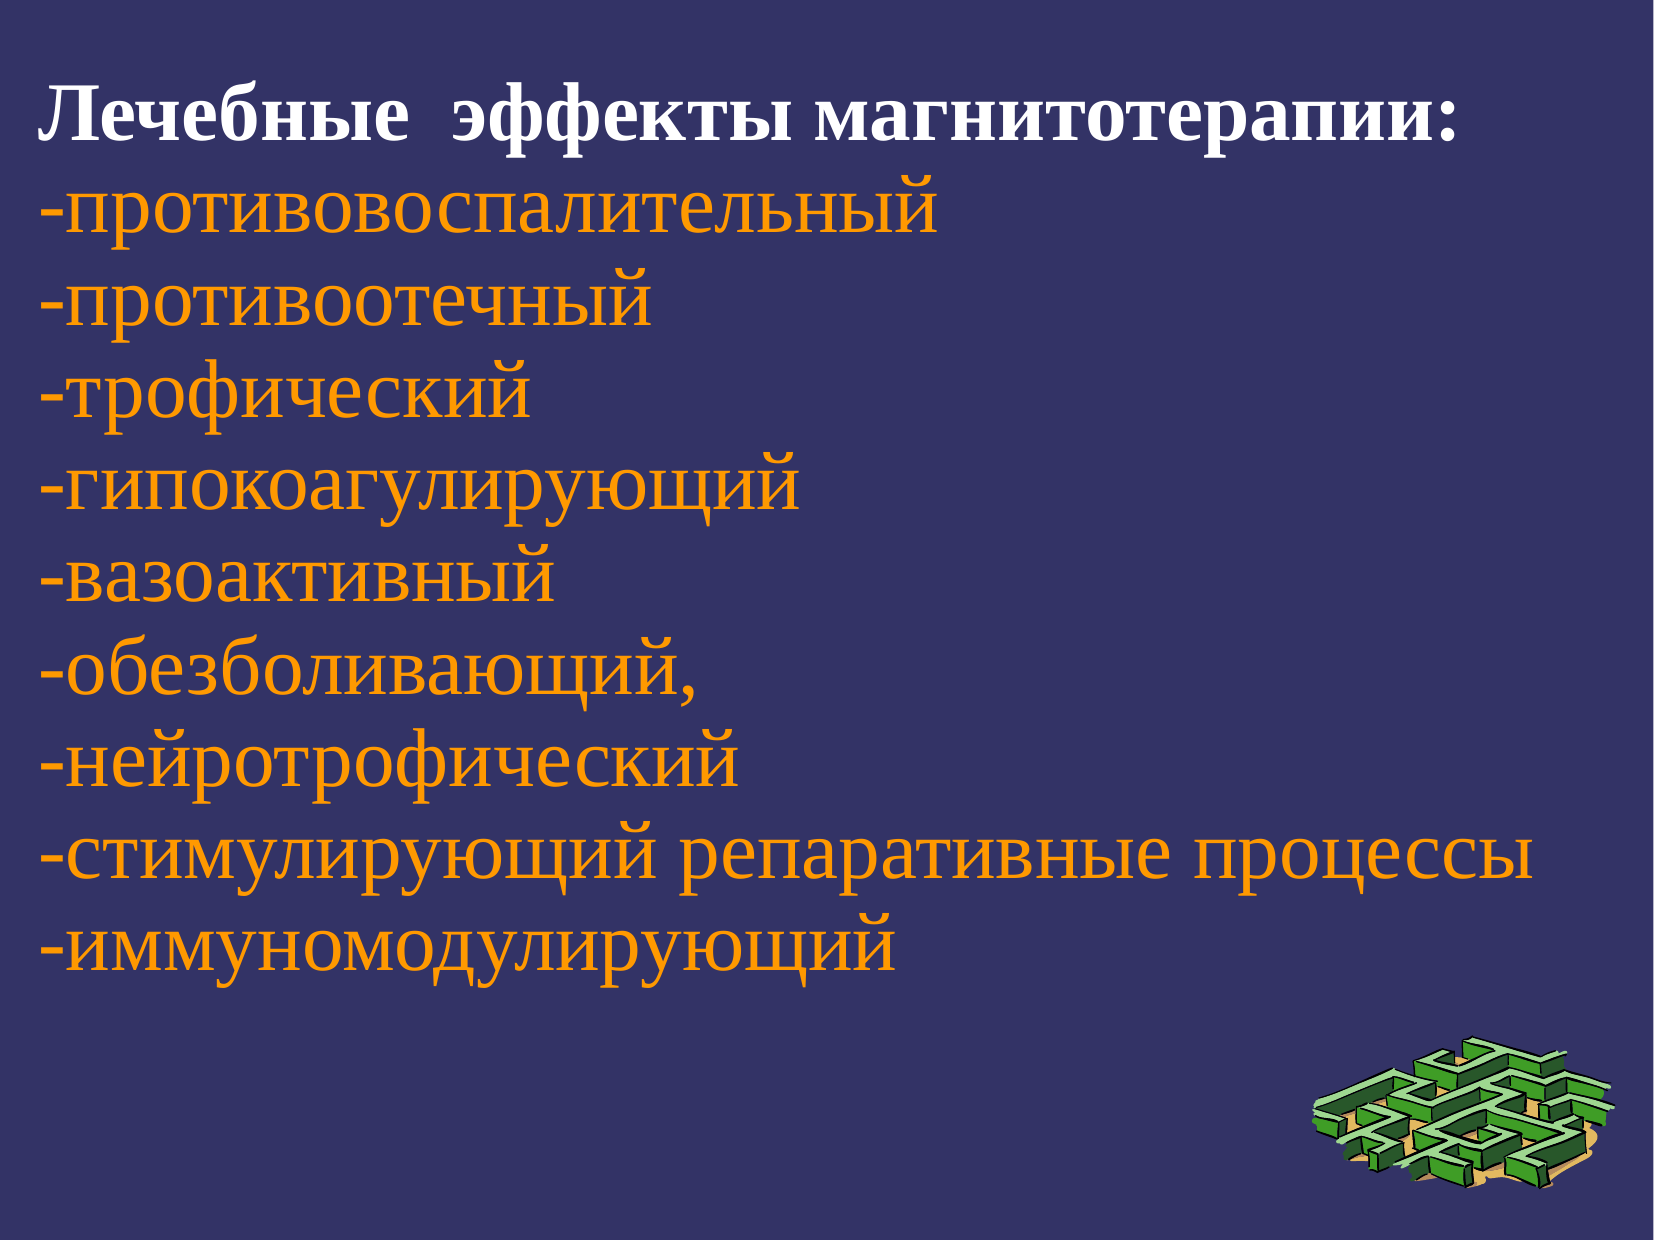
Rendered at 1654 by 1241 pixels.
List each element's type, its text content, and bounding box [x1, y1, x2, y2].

text_box Лечебные эффекты магнитотерапии: -противовоспалительный -противоотечный -трофический -гипокоагулирующий -вазоактивный -обезболивающий, -нейротрофический -стимулирующий репаративные процессы -иммуномодулирующий [23, 59, 1619, 1241]
